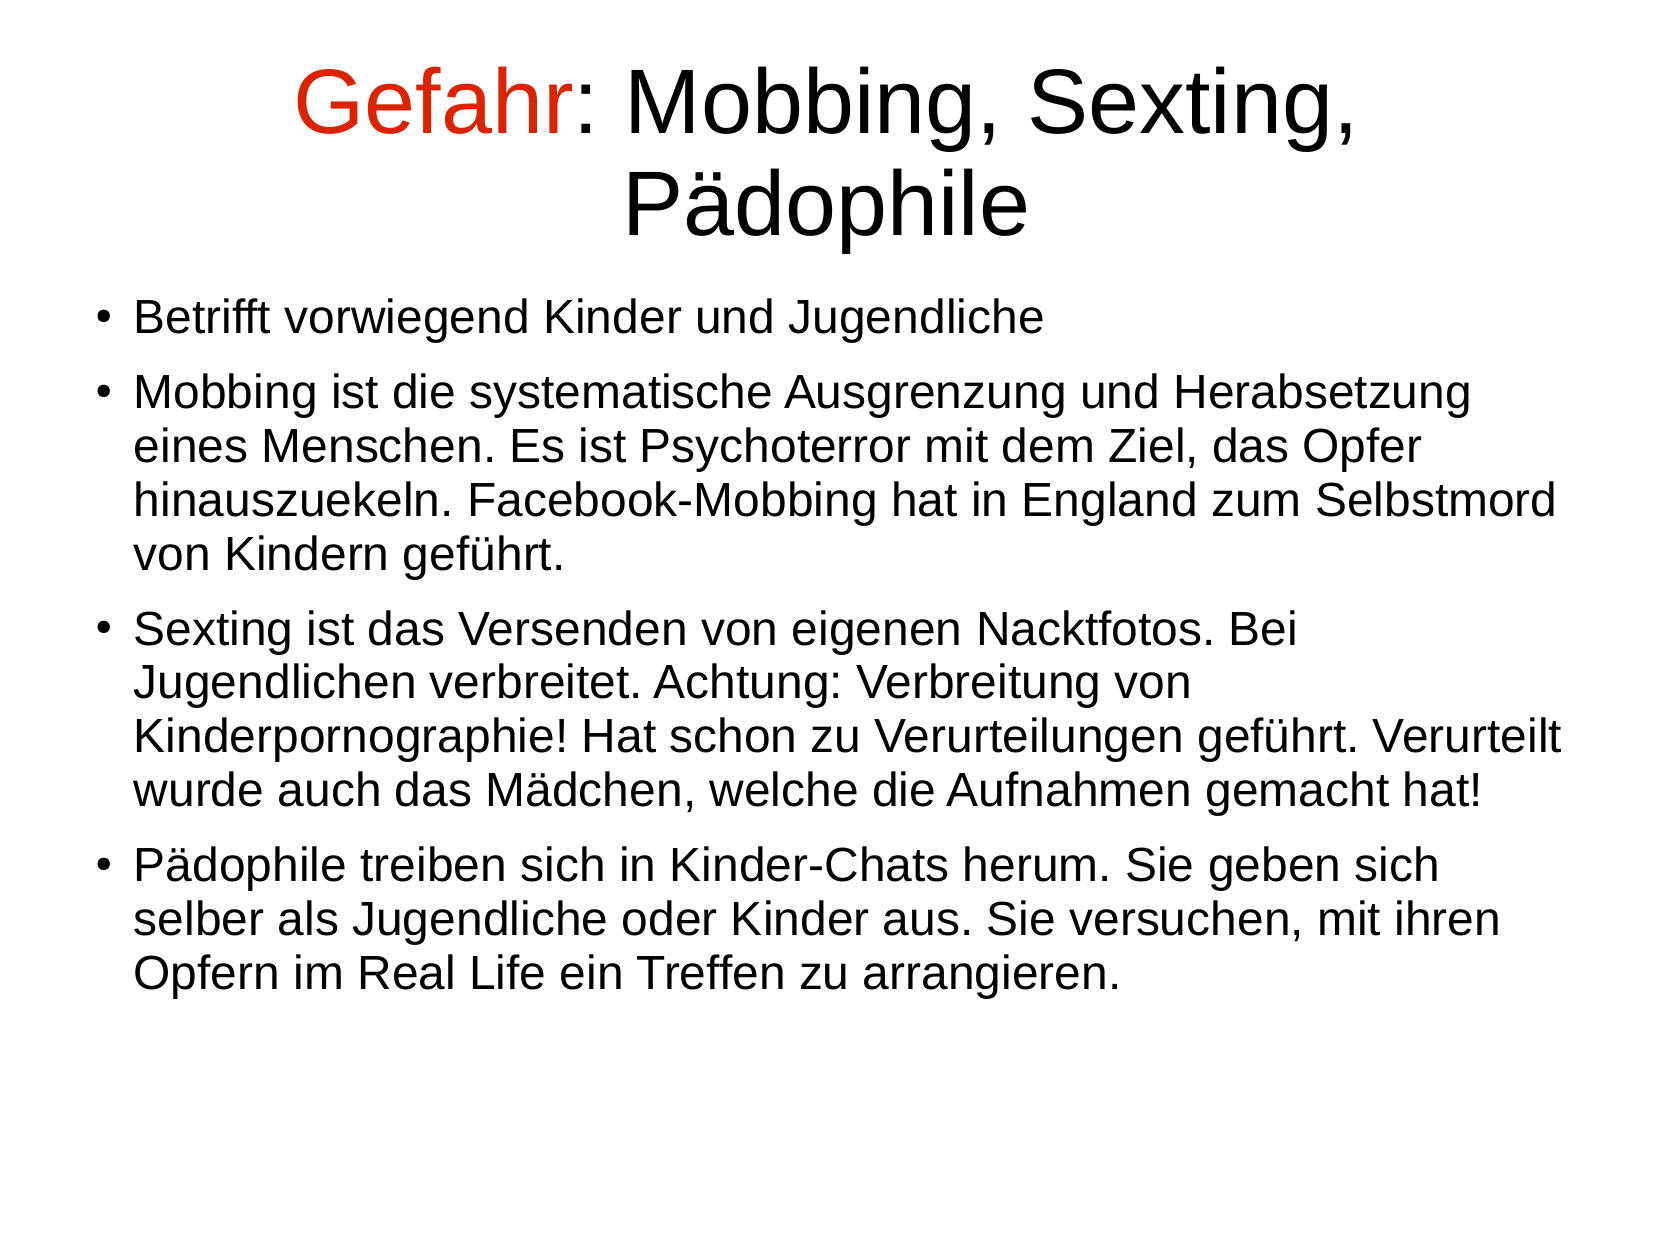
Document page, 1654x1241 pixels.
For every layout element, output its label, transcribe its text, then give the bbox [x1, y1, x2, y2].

title Gefahr: Mobbing, Sexting, Pädophile [82, 49, 1571, 257]
list Betrifft vorwiegend Kinder und Jugendliche Mobbing ist die systematische Ausgrenzung und Herabsetzung eines Menschen. Es ist Psychoterror mit dem Ziel, das Opfer hinauszuekeln. Facebook-Mobbing hat in England zum Selbstmord von Kindern geführt. Sexting ist das Versenden von eigenen Nacktfotos. Bei Jugendlichen verbreitet. Achtung: Verbreitung von Kinderpornographie! Hat schon zu Verurteilungen geführt. Verurteilt wurde auch das Mädchen, welche die Aufnahmen gemacht hat! Pädophile treiben sich in Kinder-Chats herum. Sie geben sich selber als Jugendliche oder Kinder aus. Sie versuchen, mit ihren Opfern im Real Life ein Treffen zu arrangieren. [82, 290, 1571, 1010]
